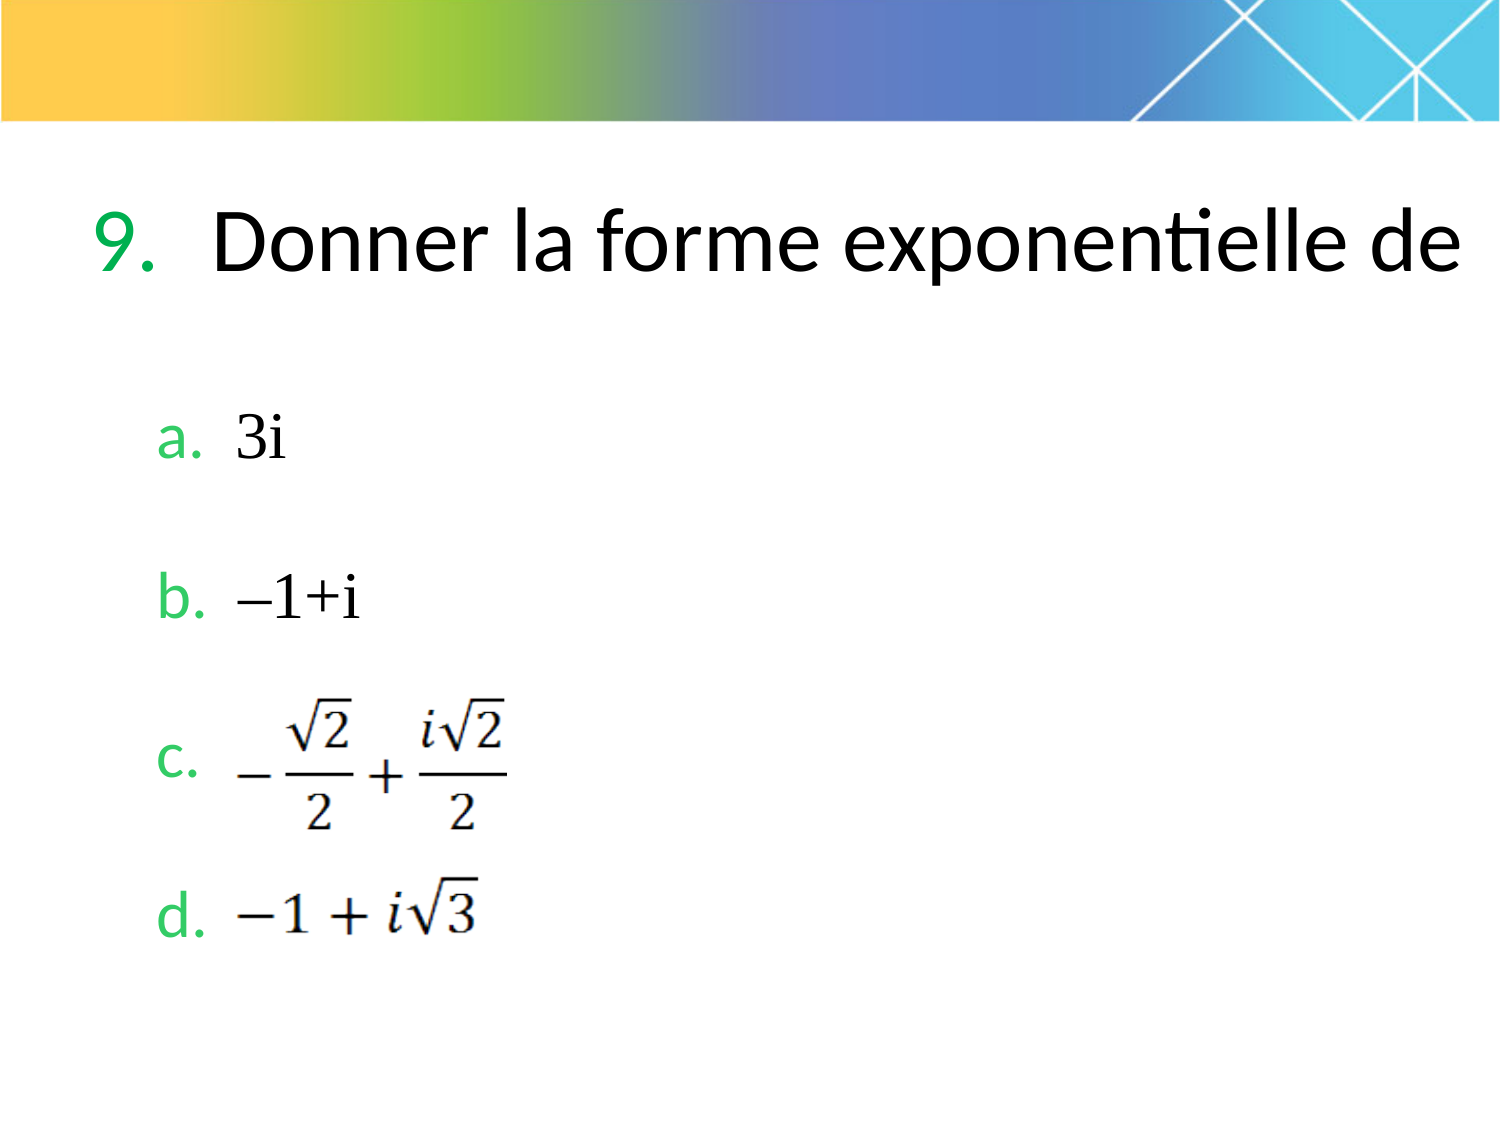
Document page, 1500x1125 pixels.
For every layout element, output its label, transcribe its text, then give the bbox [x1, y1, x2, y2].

picture [234, 867, 481, 948]
text_box a. 3i b. –1+i c. d. [141, 383, 827, 959]
picture [234, 691, 507, 833]
title Donner la forme exponentielle de [75, 163, 1500, 305]
picture [0, 0, 1500, 123]
